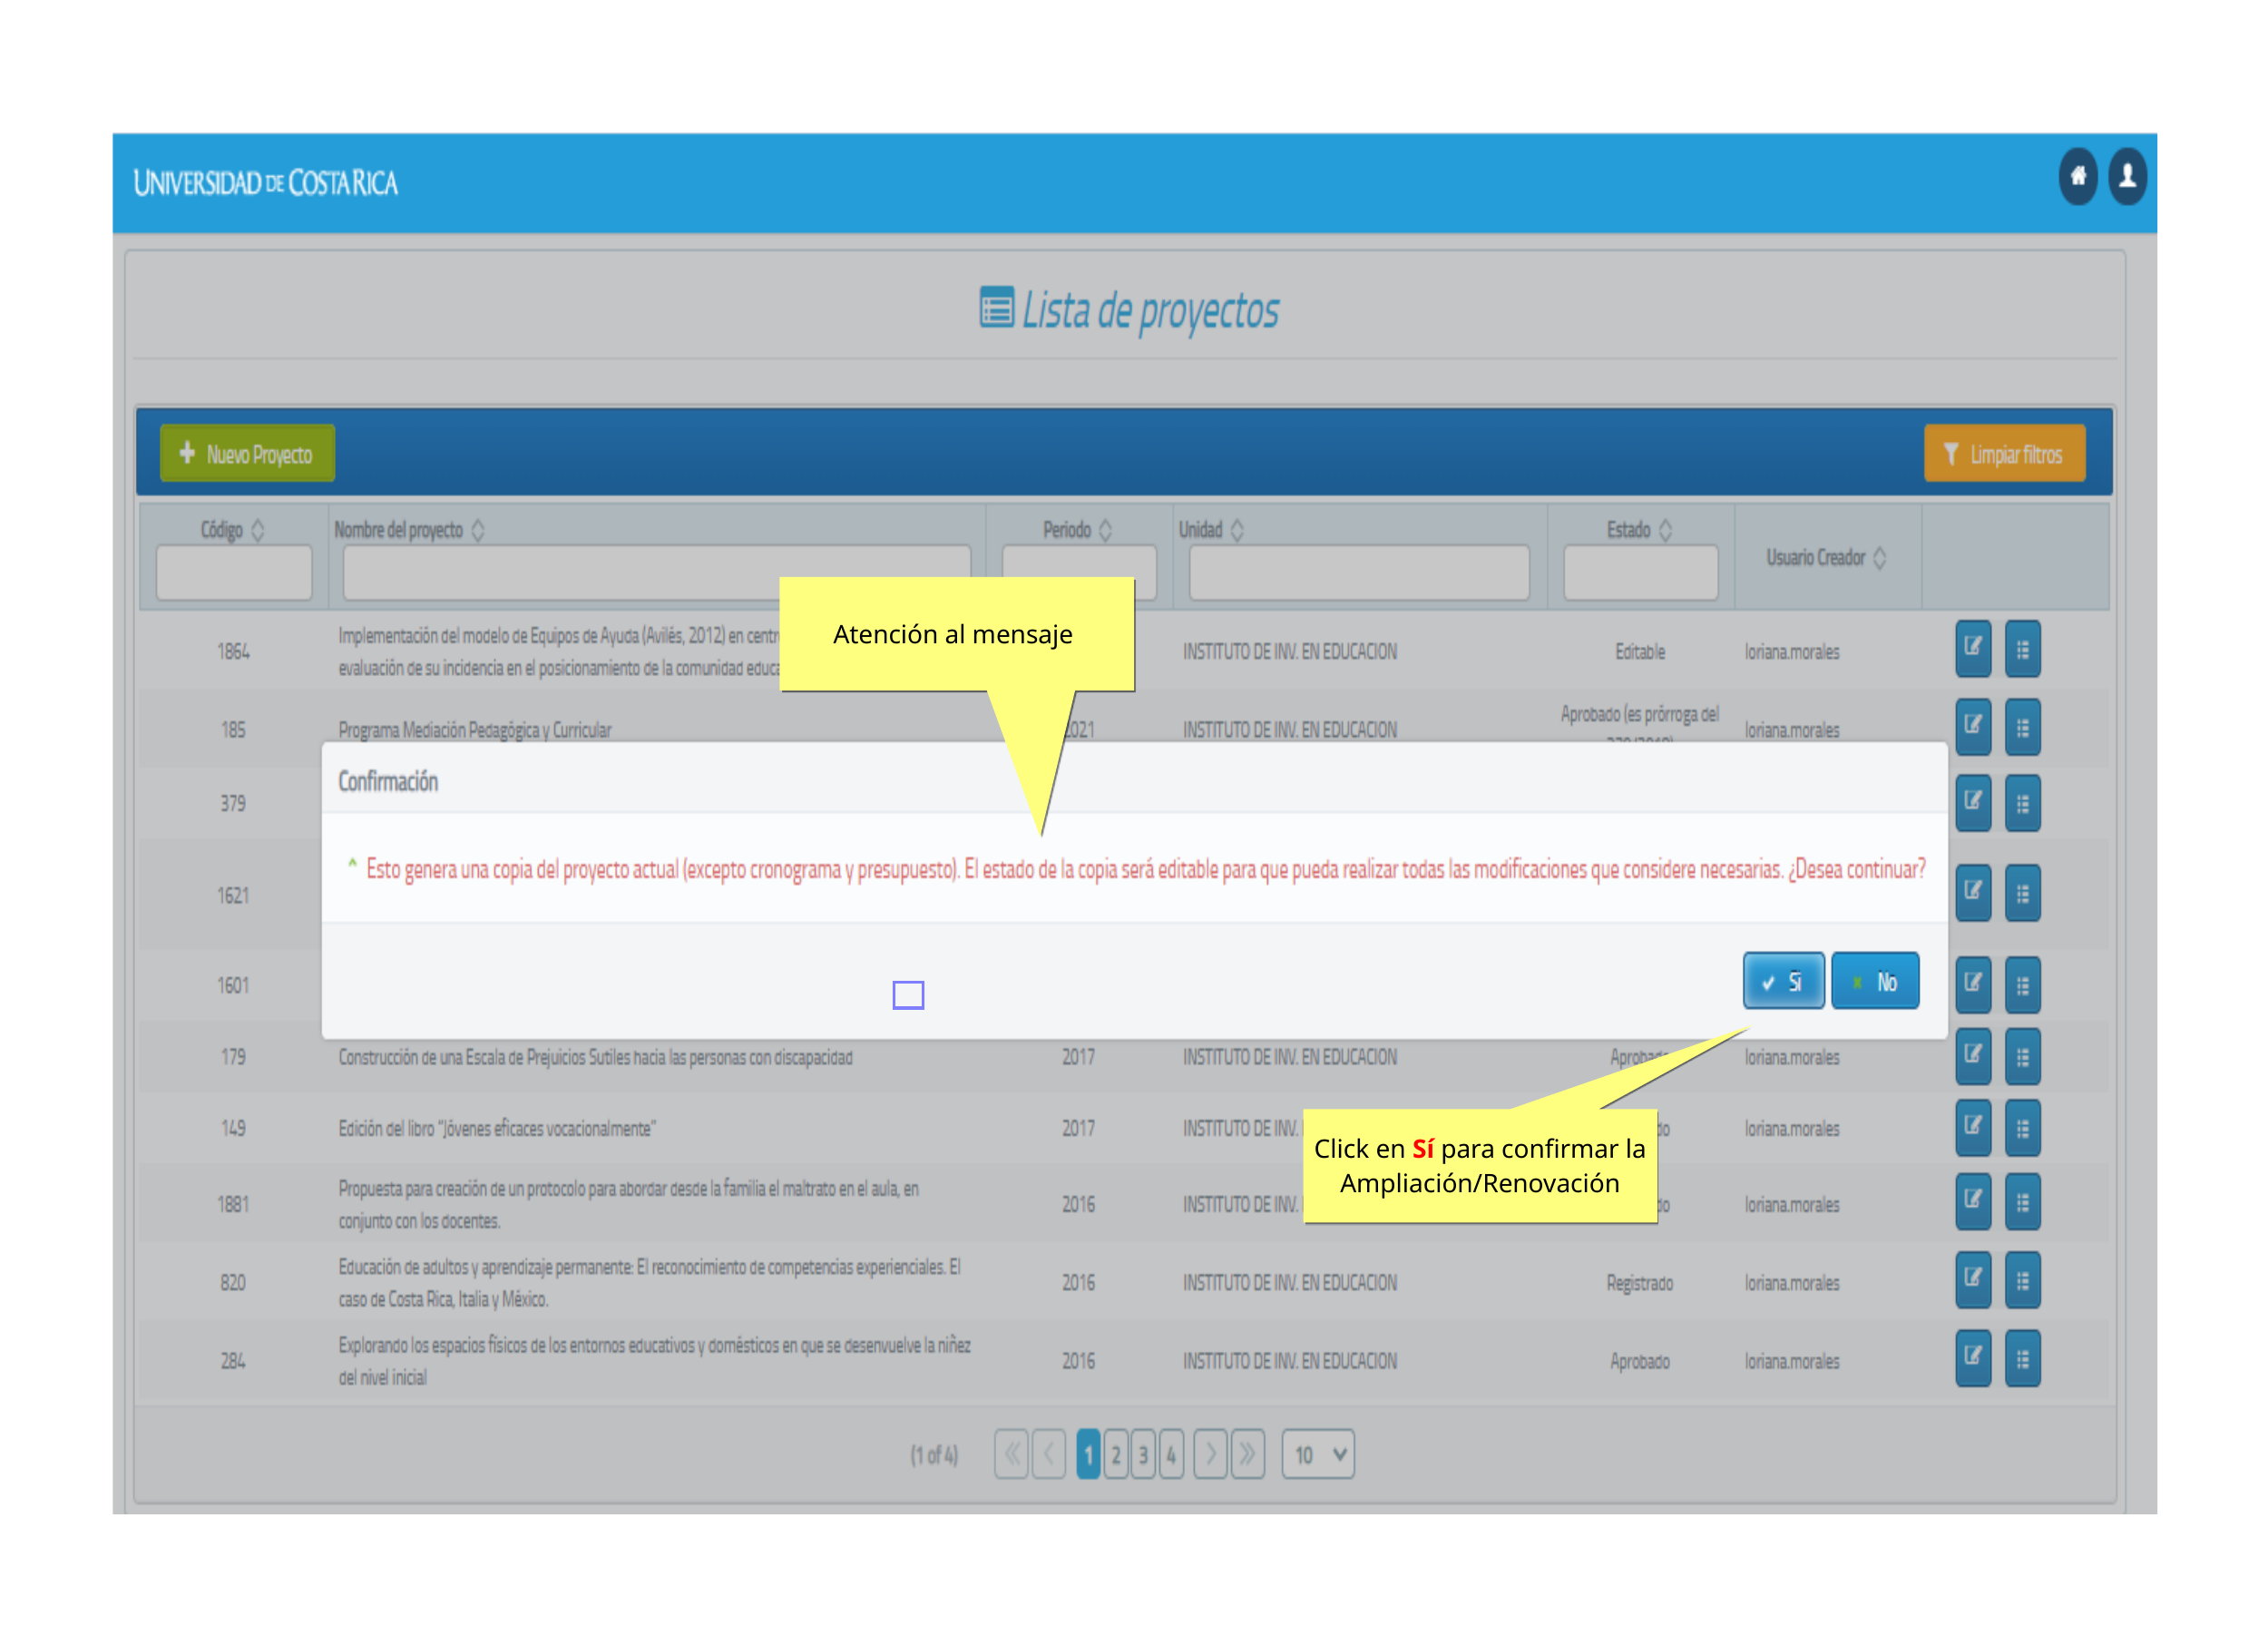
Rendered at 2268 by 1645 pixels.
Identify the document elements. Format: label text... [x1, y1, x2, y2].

picture [112, 132, 2158, 1514]
text_box Click en Sí para confirmar la Ampliación/Renovación [1303, 1024, 1754, 1223]
text_box Atención al mensaje [779, 576, 1135, 837]
text_box [894, 983, 923, 1008]
